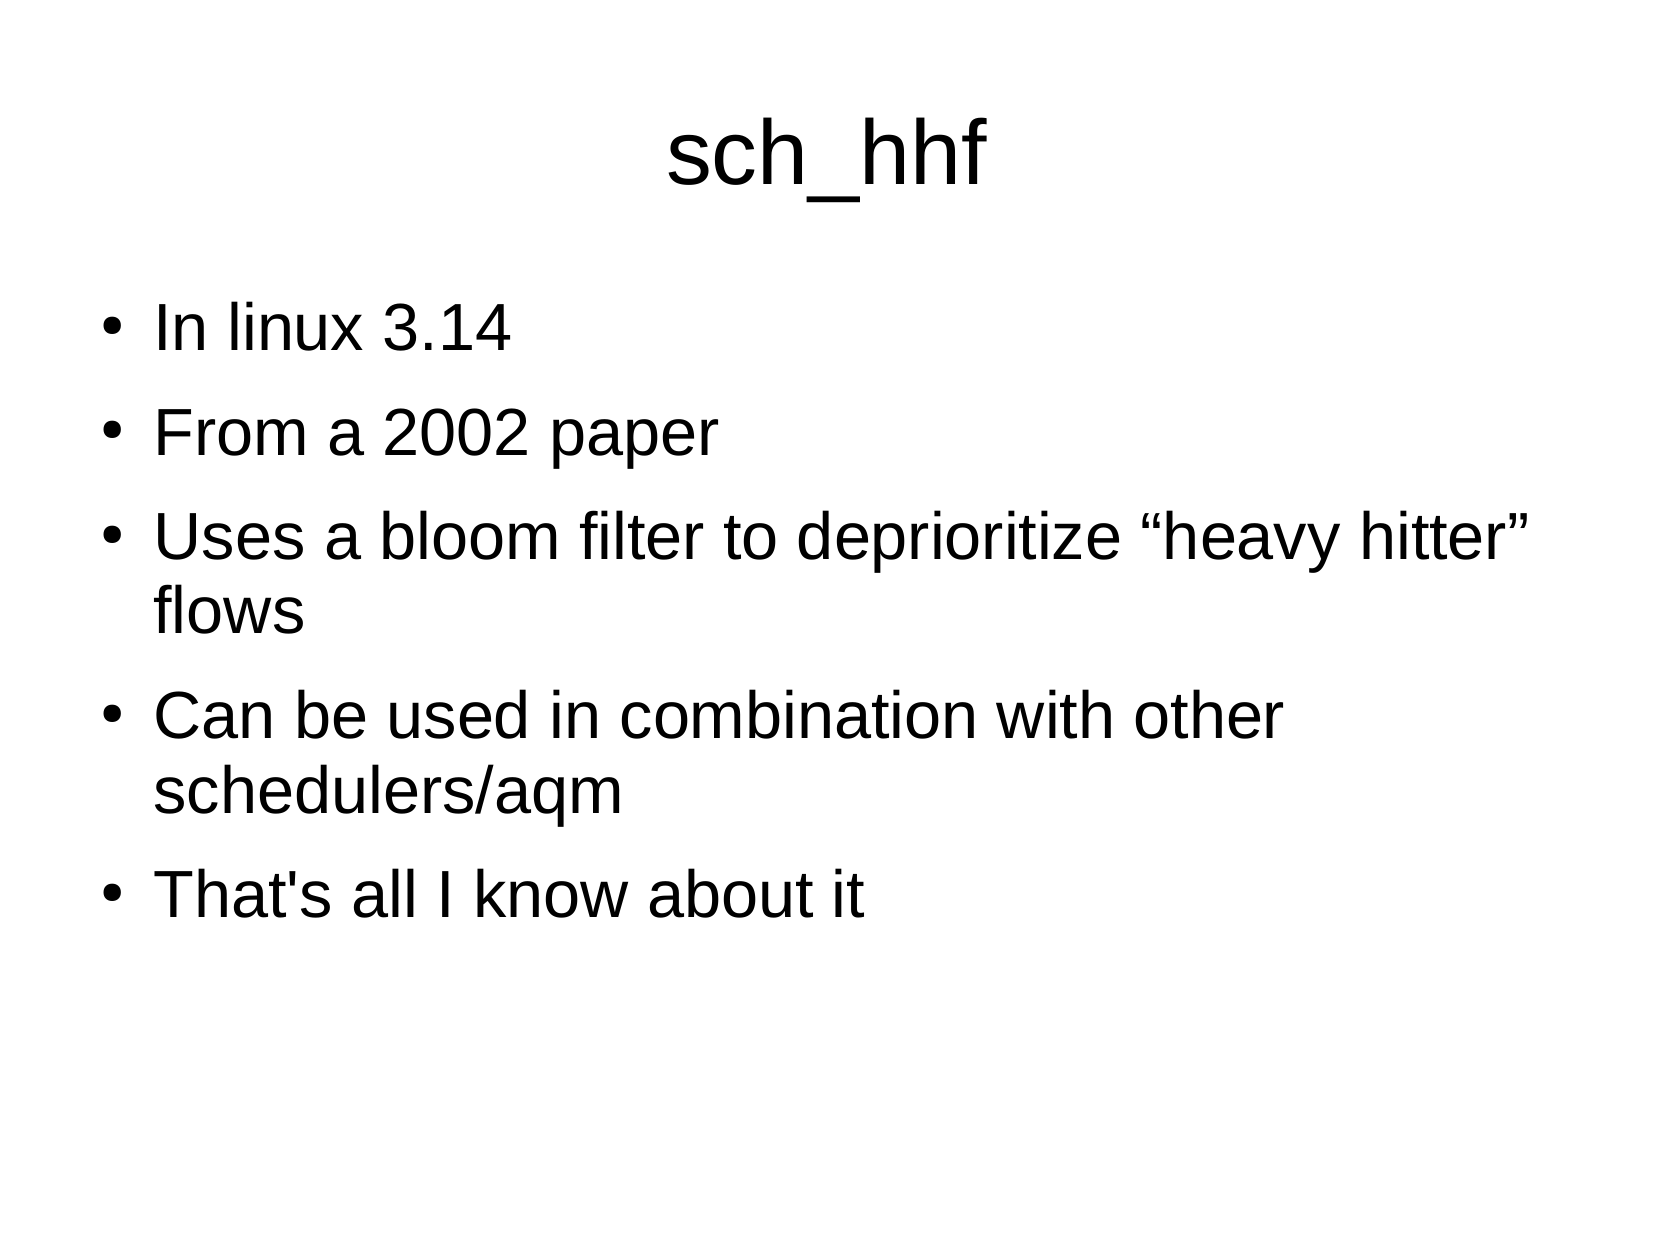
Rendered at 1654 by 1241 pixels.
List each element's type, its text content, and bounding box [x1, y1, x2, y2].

title sch_hhf [82, 49, 1571, 257]
list In linux 3.14 From a 2002 paper Uses a bloom filter to deprioritize “heavy hitter” flows Can be used in combination with other schedulers/aqm That's all I know about it [82, 290, 1571, 1010]
